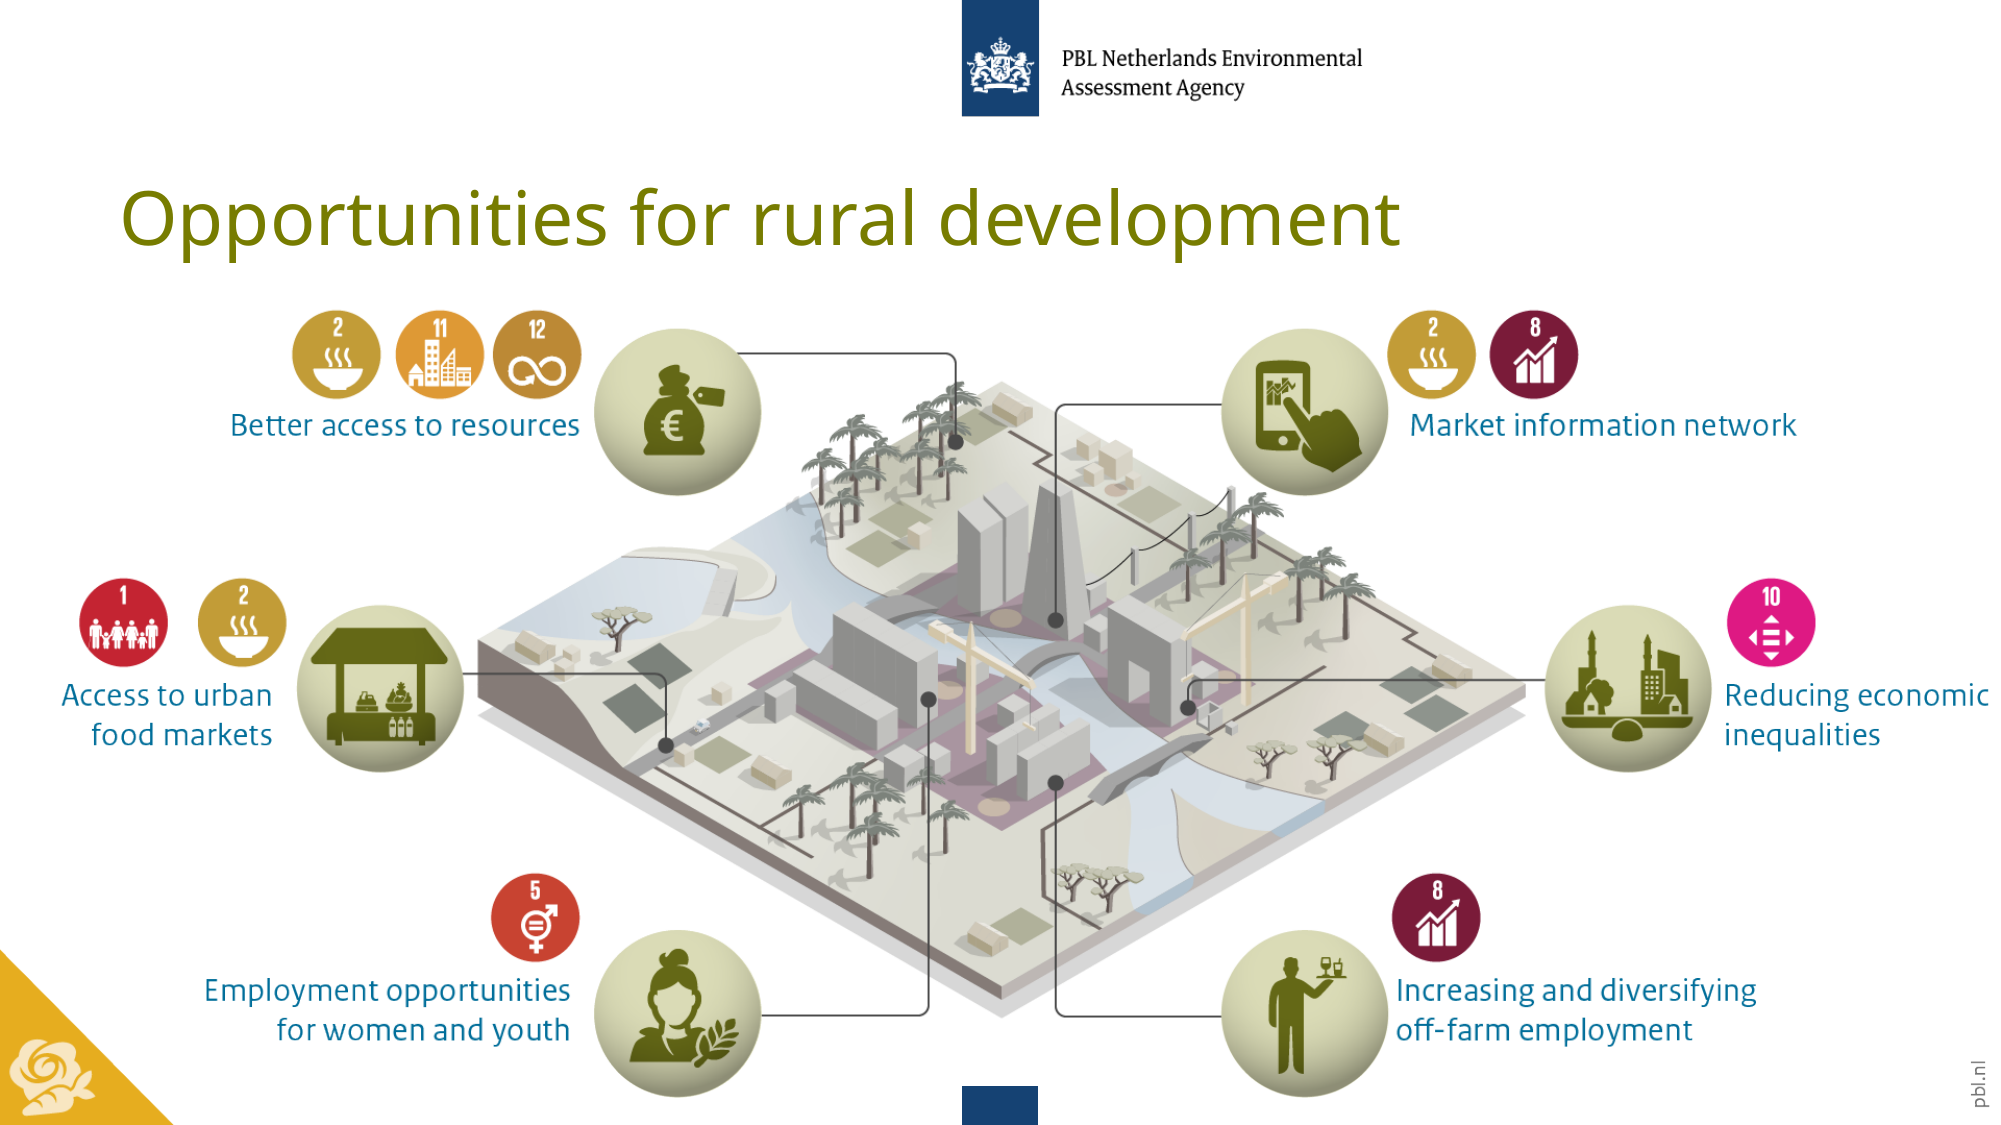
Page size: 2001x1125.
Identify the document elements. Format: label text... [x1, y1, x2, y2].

picture [0, 0, 2000, 1125]
title Opportunities for rural development [104, 172, 1897, 329]
